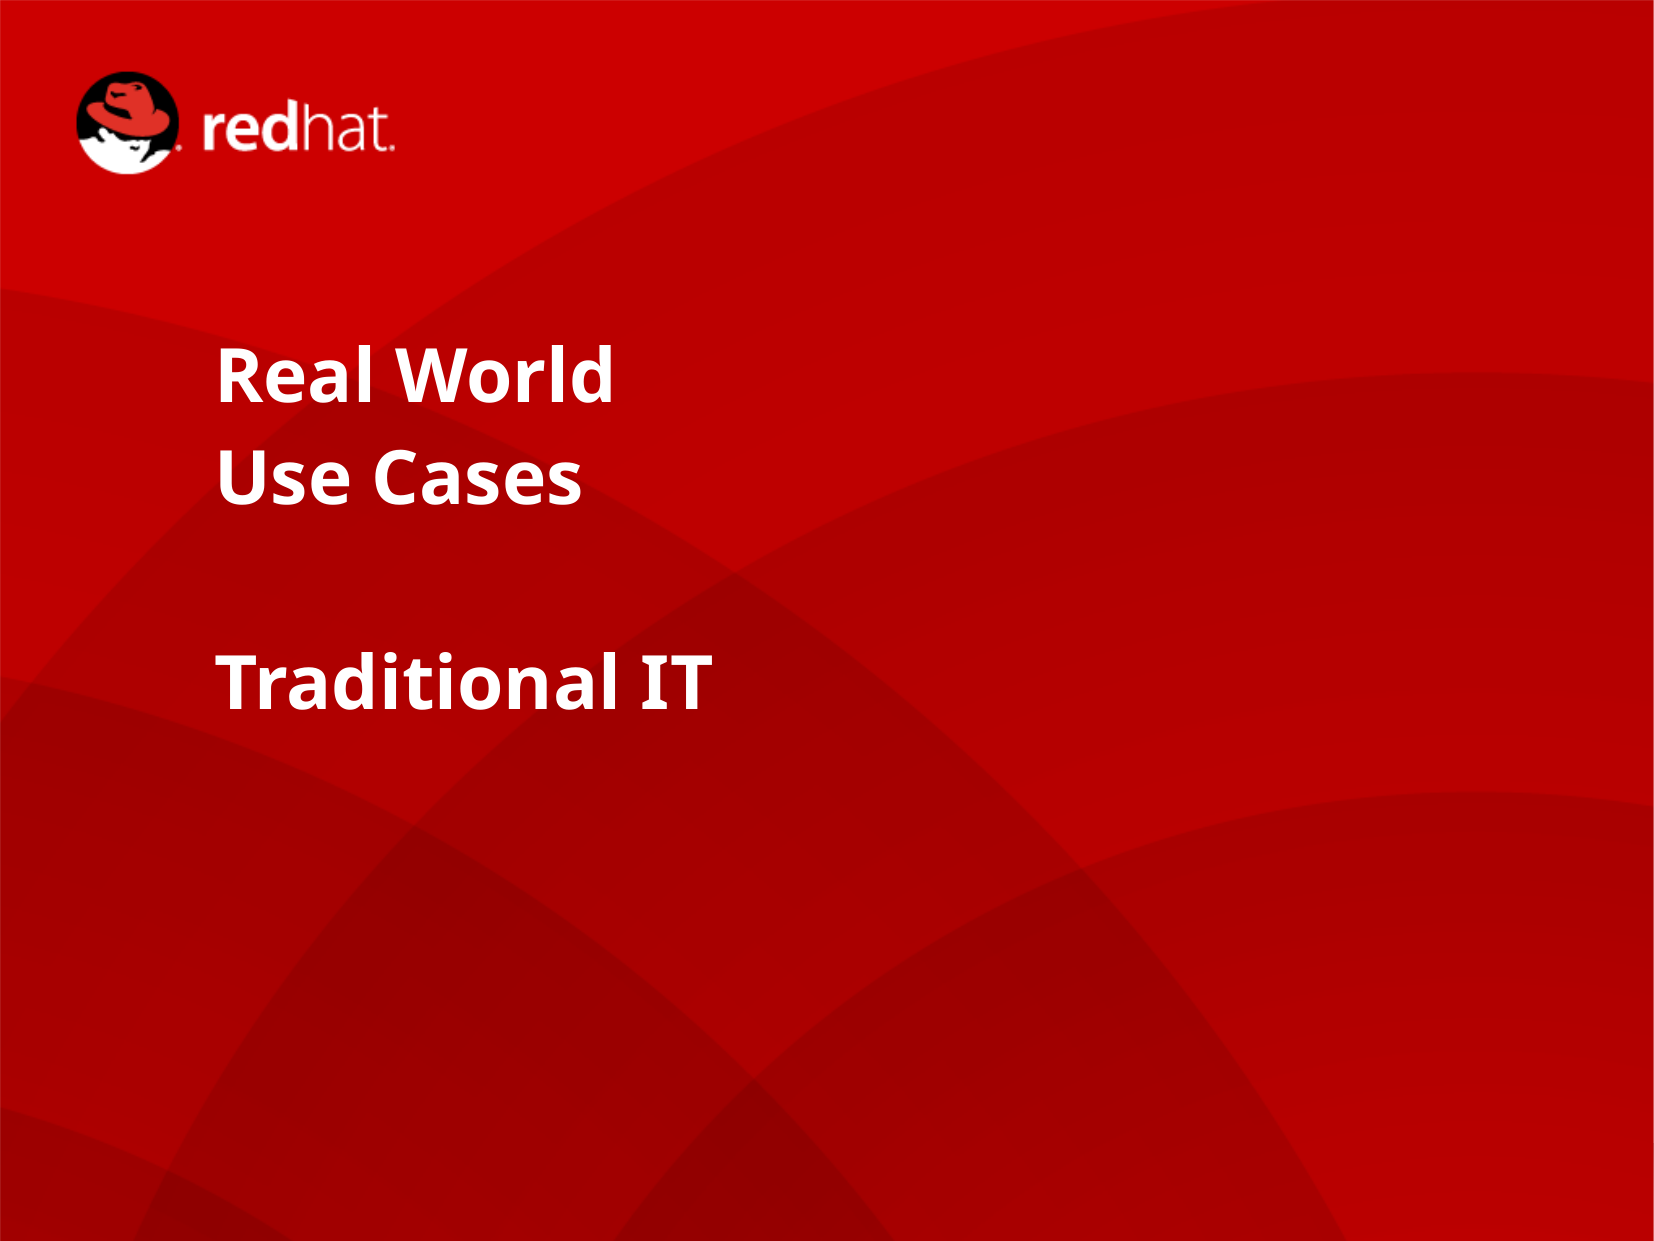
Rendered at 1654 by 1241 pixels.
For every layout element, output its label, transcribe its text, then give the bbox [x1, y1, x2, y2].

picture [0, 0, 1654, 1241]
text_box Real World Use Cases Traditional IT [199, 314, 1613, 679]
